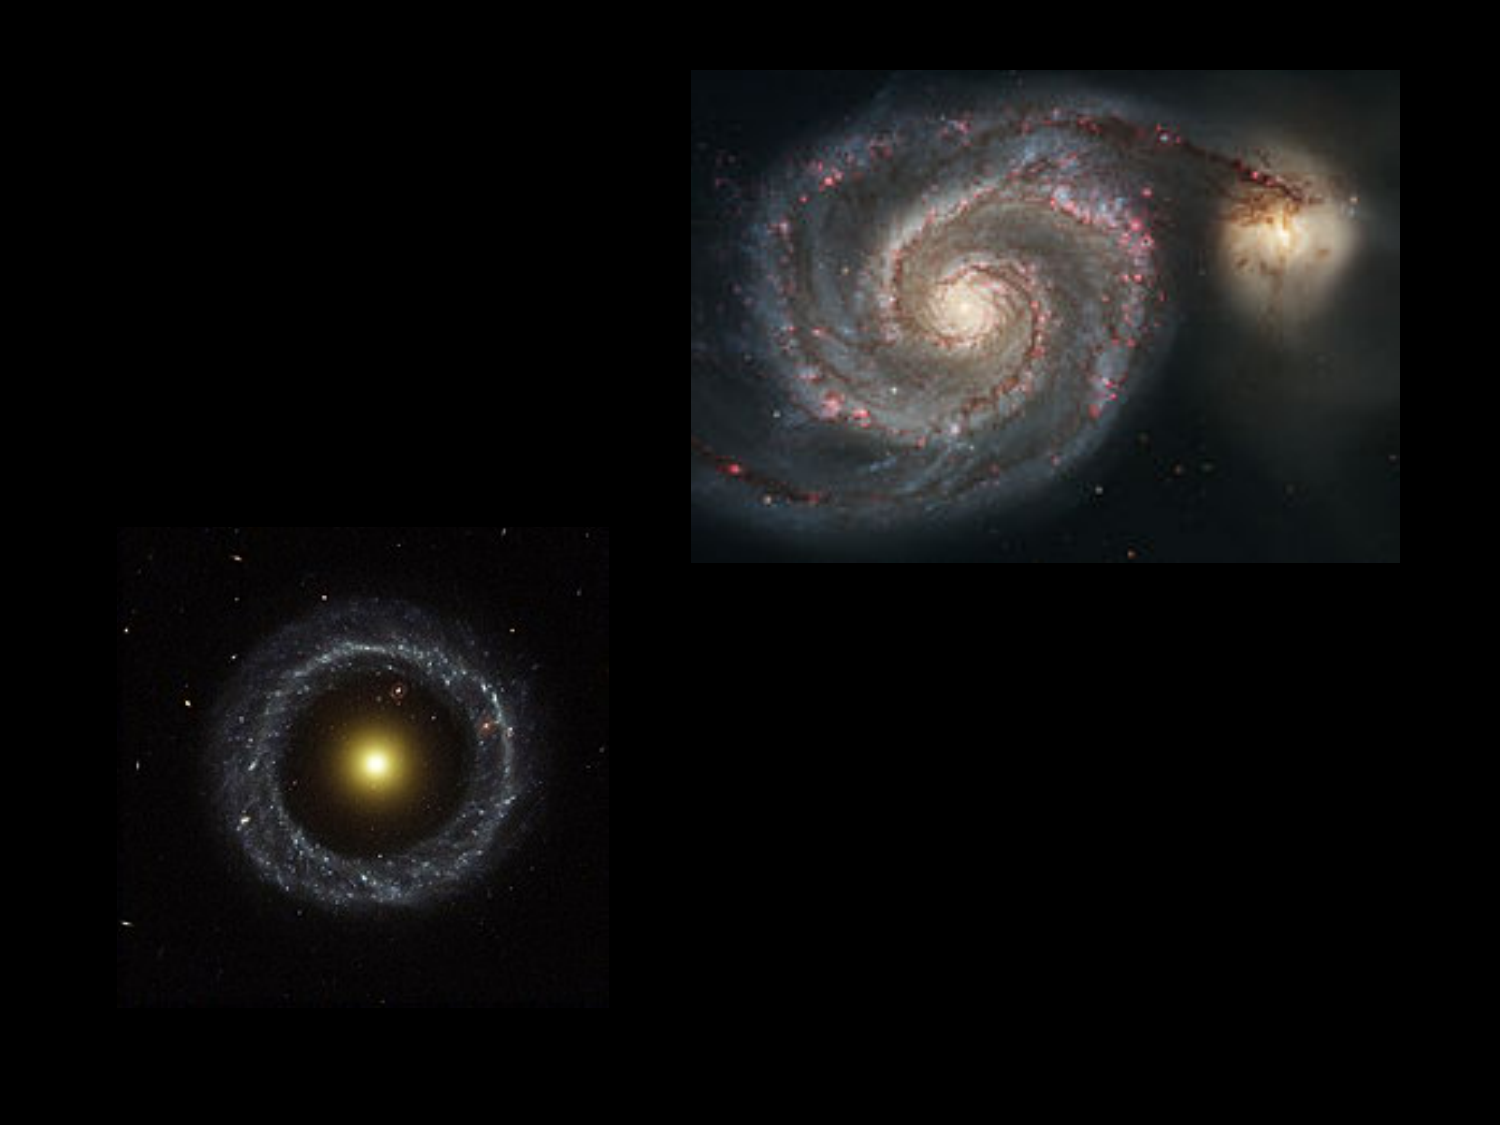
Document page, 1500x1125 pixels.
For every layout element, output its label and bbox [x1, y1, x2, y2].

picture [117, 527, 609, 1008]
picture [691, 70, 1400, 563]
